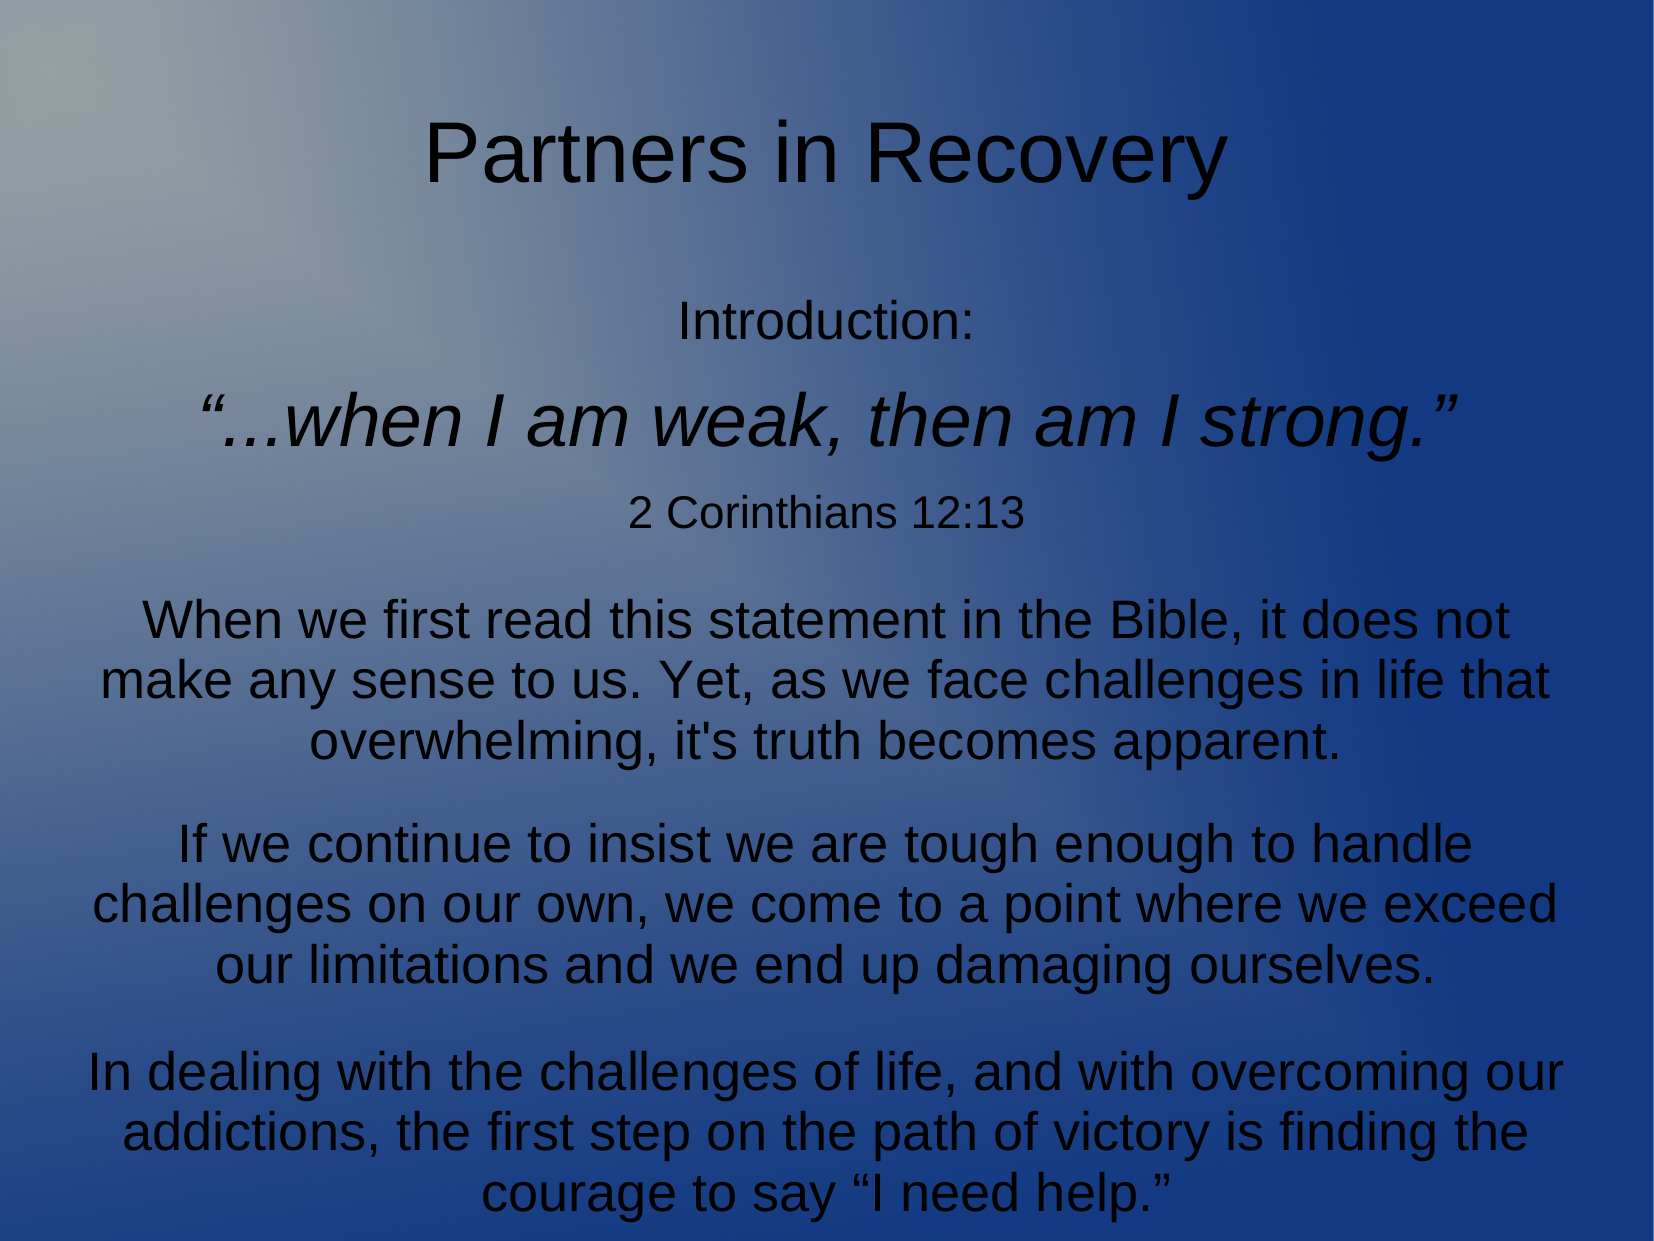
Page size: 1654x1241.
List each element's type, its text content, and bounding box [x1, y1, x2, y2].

picture [0, 0, 1654, 1241]
subtitle Introduction: “...when I am weak, then am I strong.” 2 Corinthians 12:13 When we first read this statement in the Bible, it does not make any sense to us. Yet, as we face challenges in life that overwhelming, it's truth becomes apparent. If we continue to insist we are tough enough to handle challenges on our own, we come to a point where we exceed our limitations and we end up damaging ourselves. In dealing with the challenges of life, and with overcoming our addictions, the first step on the path of victory is finding the courage to say “I need help.” [82, 290, 1571, 1241]
title Partners in Recovery [82, 49, 1571, 257]
